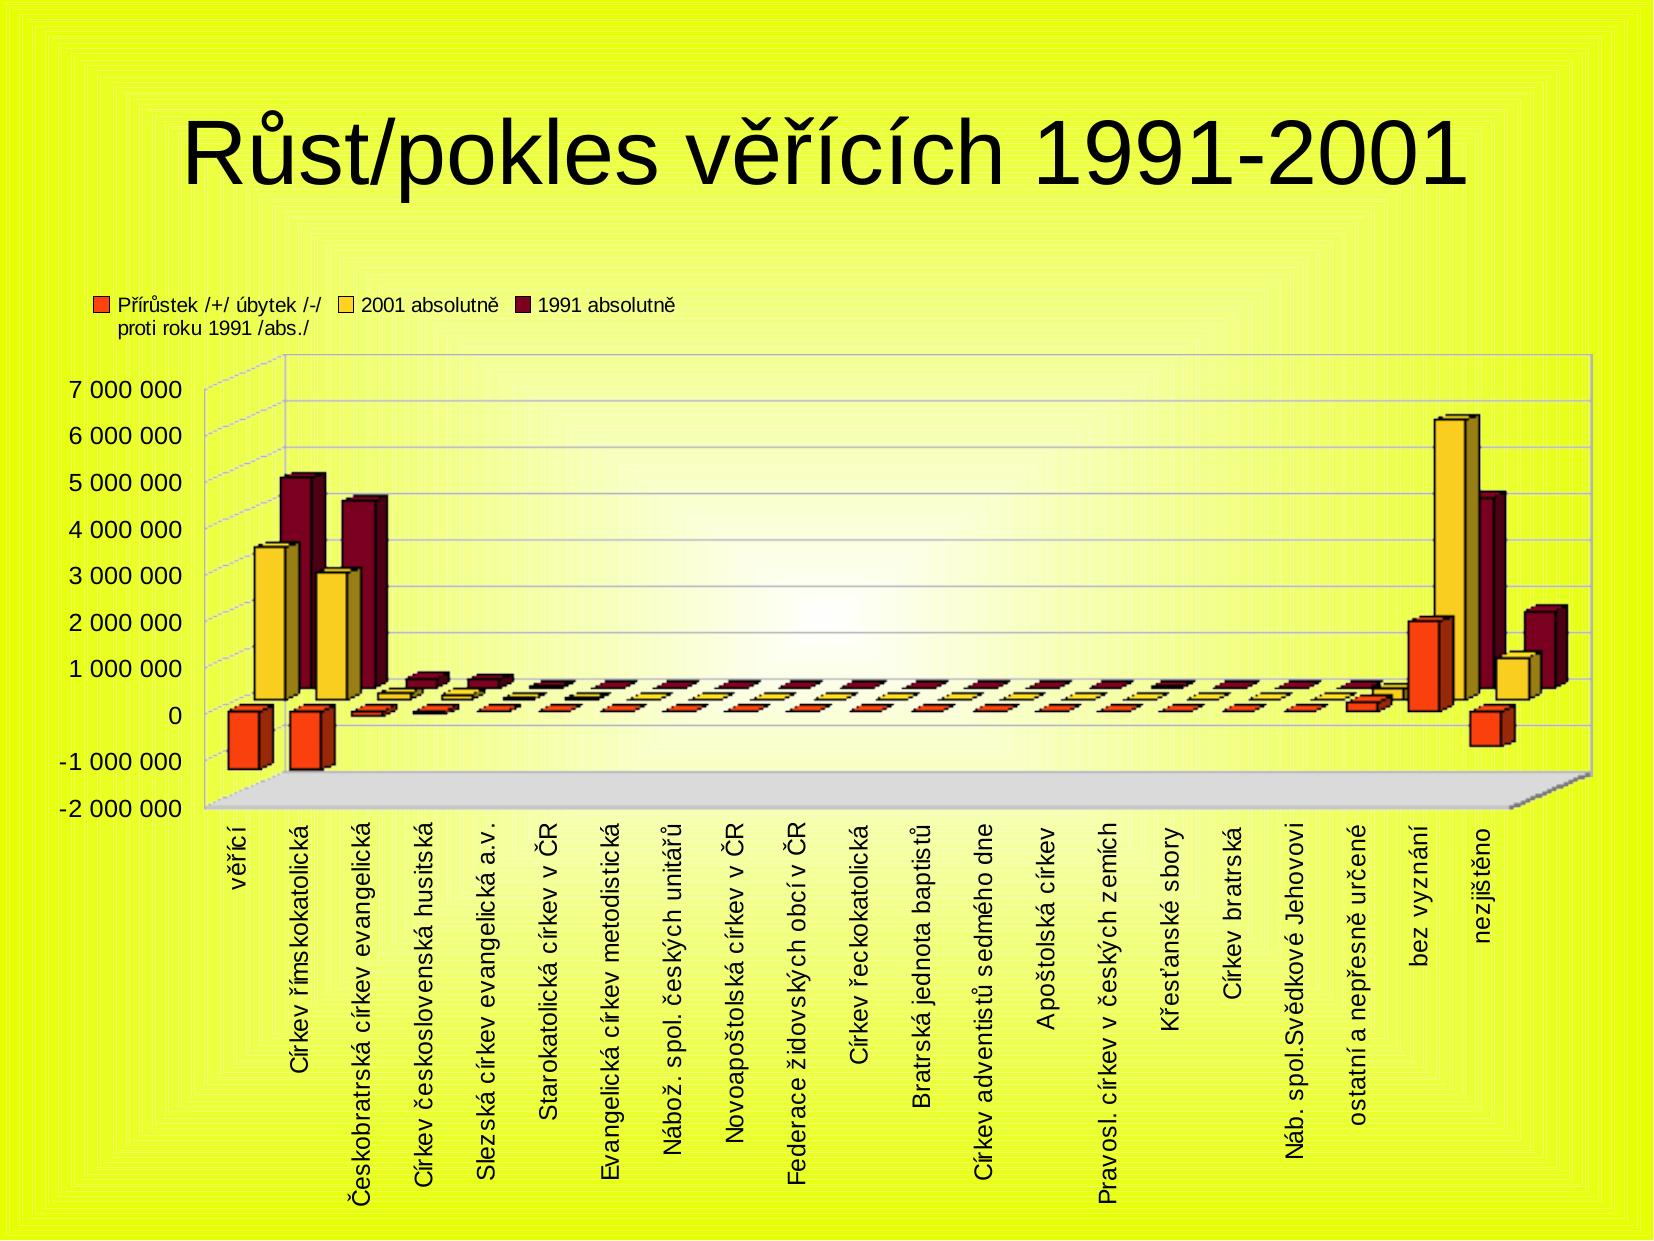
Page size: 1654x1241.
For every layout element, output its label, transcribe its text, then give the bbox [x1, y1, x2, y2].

title Růst/pokles věřících 1991-2001 [82, 49, 1571, 257]
picture [59, 287, 1595, 1211]
